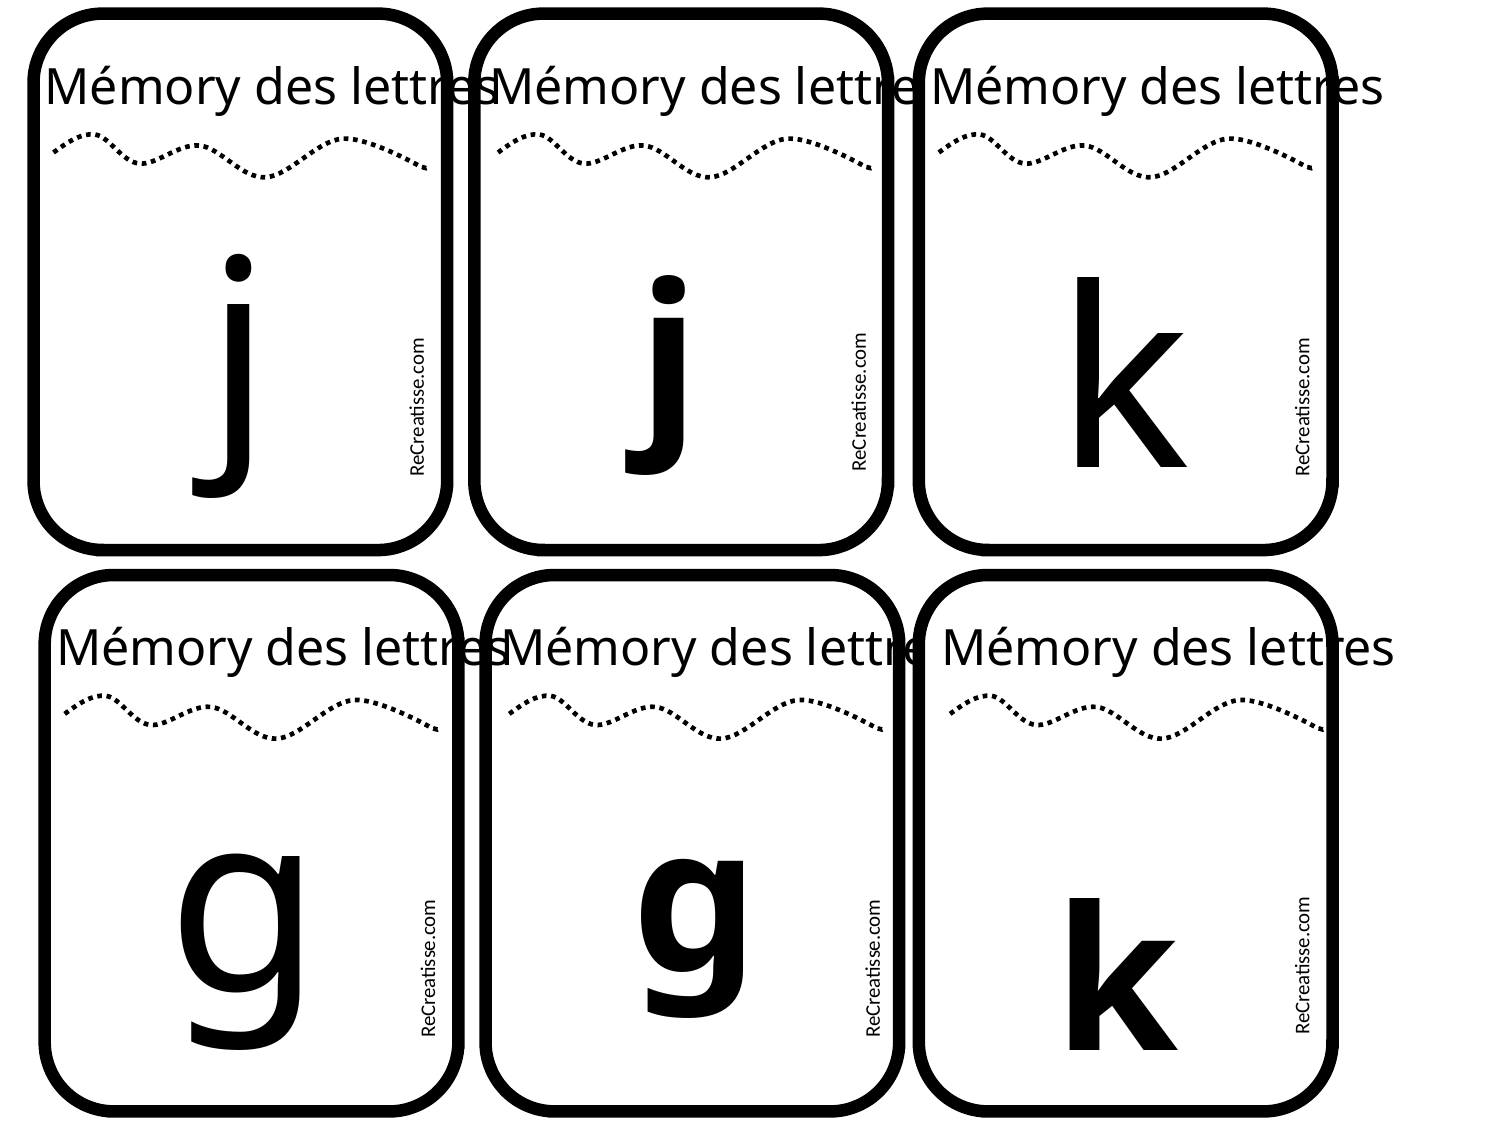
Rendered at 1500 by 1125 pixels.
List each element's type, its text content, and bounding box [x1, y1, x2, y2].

text_box [495, 575, 890, 608]
text_box j [191, 181, 286, 496]
text_box g [618, 763, 775, 1018]
text_box Mémory des lettres [915, 47, 1400, 122]
text_box ReCreatisse.com [851, 884, 892, 1053]
text_box [474, 122, 889, 551]
text_box ReCreatisse.com [838, 318, 878, 486]
text_box k [1039, 843, 1193, 1098]
text_box g [671, 883, 715, 949]
text_box ReCreatisse.com [1281, 323, 1321, 491]
text_box [33, 122, 448, 551]
text_box k [1041, 210, 1205, 525]
text_box [484, 13, 879, 47]
text_box [44, 684, 459, 1112]
text_box Mémory des lettres [474, 47, 915, 122]
text_box [43, 13, 438, 47]
text_box ReCreatisse.com [1281, 881, 1321, 1050]
text_box j [624, 220, 715, 475]
text_box Mémory des lettres [41, 608, 485, 684]
text_box [54, 575, 449, 608]
text_box [918, 613, 1333, 1112]
text_box ReCreatisse.com [407, 884, 447, 1053]
text_box g [204, 872, 278, 974]
text_box [928, 13, 1323, 47]
text_box [918, 122, 1333, 551]
text_box Mémory des lettres [30, 47, 474, 122]
text_box [928, 575, 1323, 608]
text_box Mémory des lettres [485, 608, 926, 684]
text_box [485, 684, 900, 1112]
text_box g [153, 732, 337, 1048]
text_box Mémory des lettres [926, 608, 1412, 684]
text_box ReCreatisse.com [396, 323, 436, 491]
